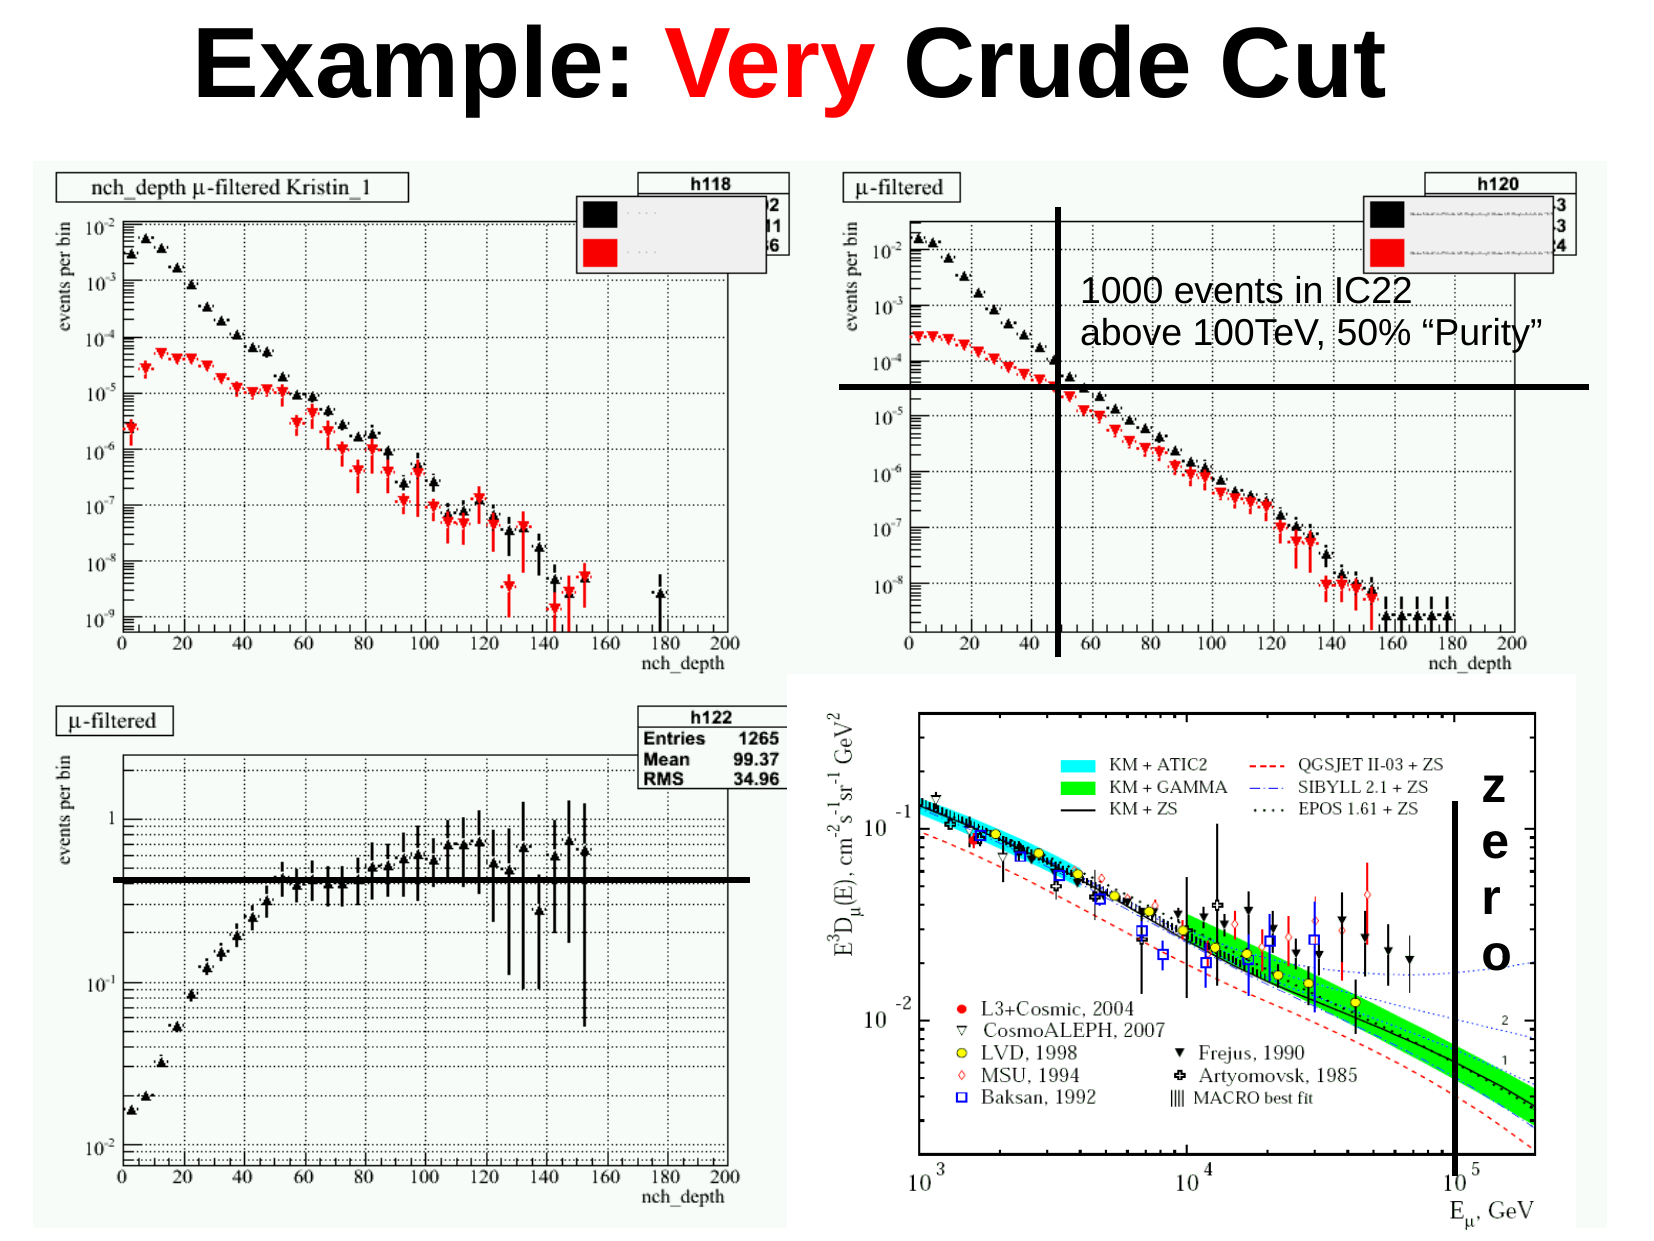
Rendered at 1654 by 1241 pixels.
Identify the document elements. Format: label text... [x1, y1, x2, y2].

text_box z e r o [1466, 750, 1527, 1068]
picture [33, 161, 1607, 1238]
text_box 1000 events in IC22 above 100TeV, 50% “Purity” [1065, 262, 1556, 389]
text_box Example: Very Crude Cut [178, 0, 1406, 166]
